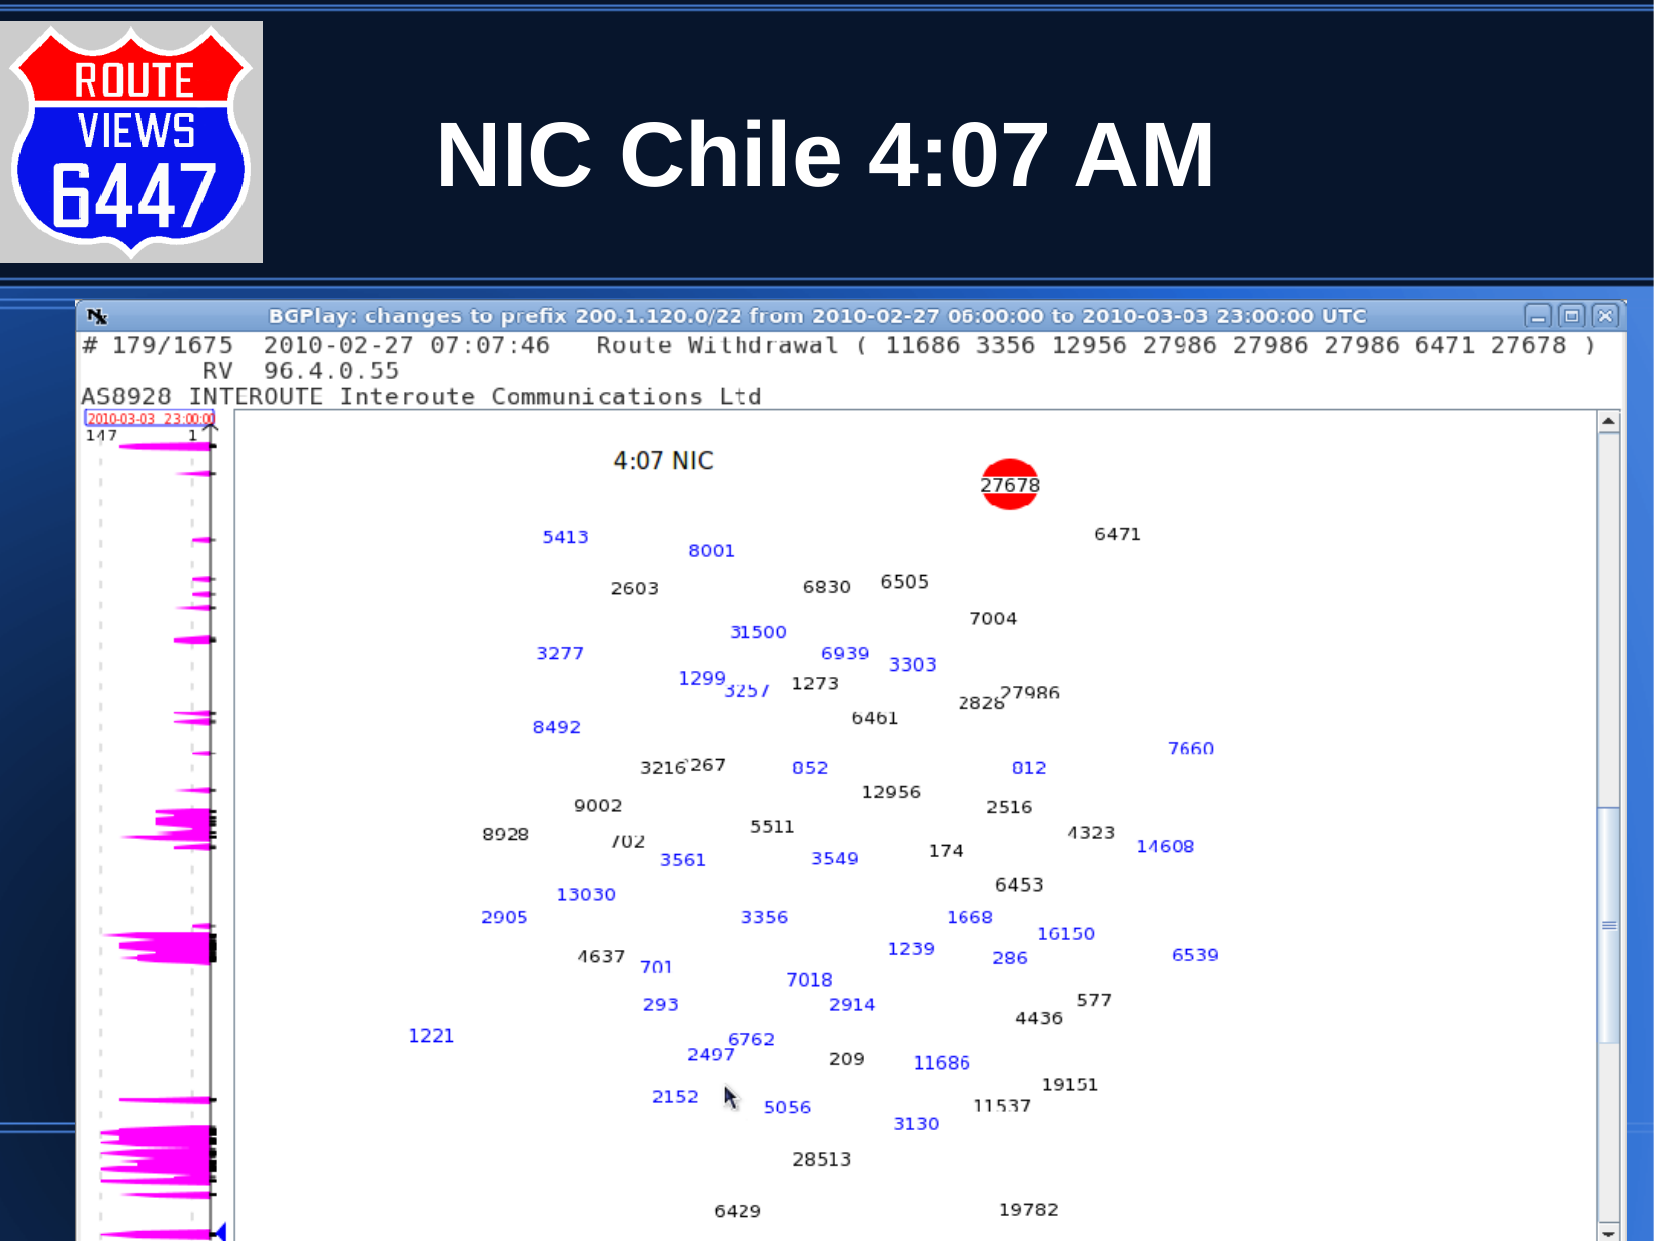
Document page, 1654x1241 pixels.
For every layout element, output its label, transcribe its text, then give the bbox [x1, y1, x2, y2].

picture [0, 0, 1654, 1241]
title NIC Chile 4:07 AM [263, 49, 1571, 257]
